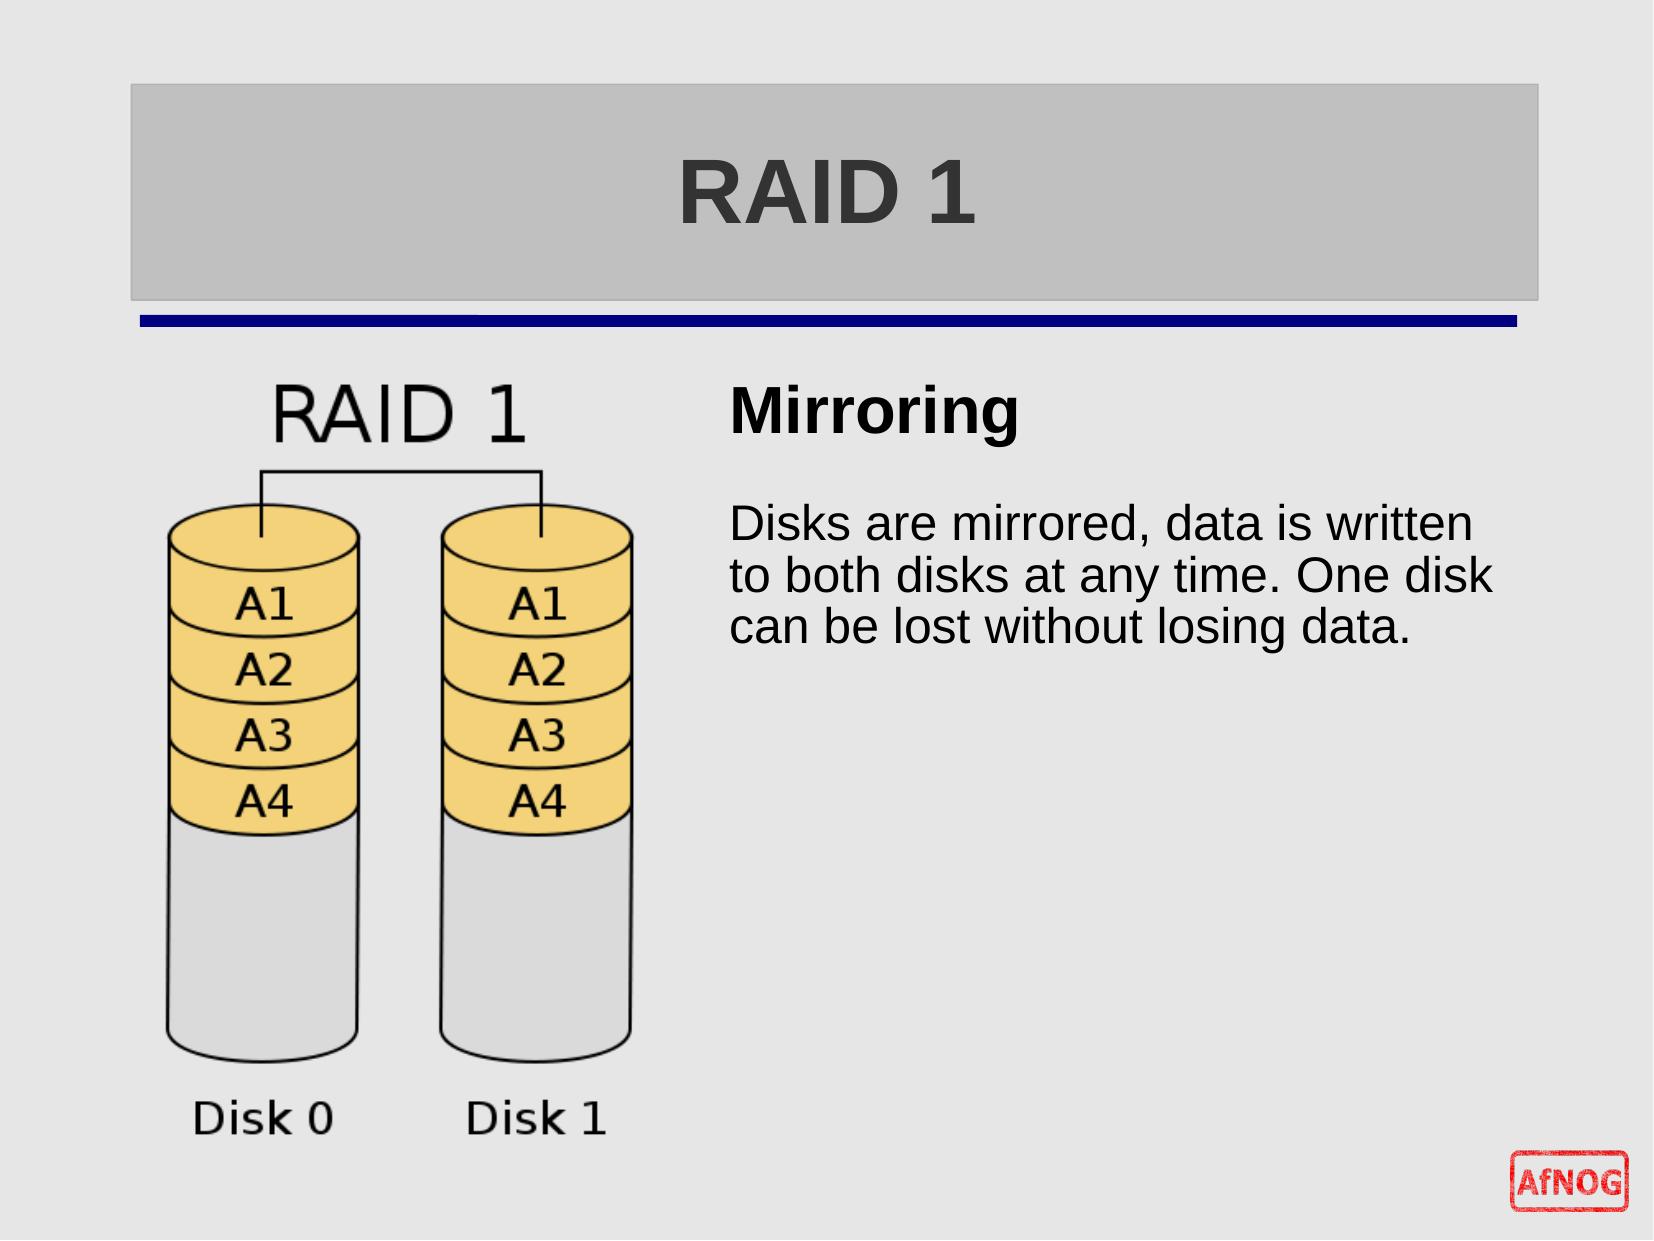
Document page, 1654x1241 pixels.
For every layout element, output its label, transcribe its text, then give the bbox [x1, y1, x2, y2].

text_box RAID 1 [121, 91, 1534, 298]
text_box Mirroring Disks are mirrored, data is written to both disks at any time. One disk can be lost without losing data. [714, 370, 1541, 663]
picture [130, 357, 665, 1179]
picture [1510, 1150, 1629, 1212]
